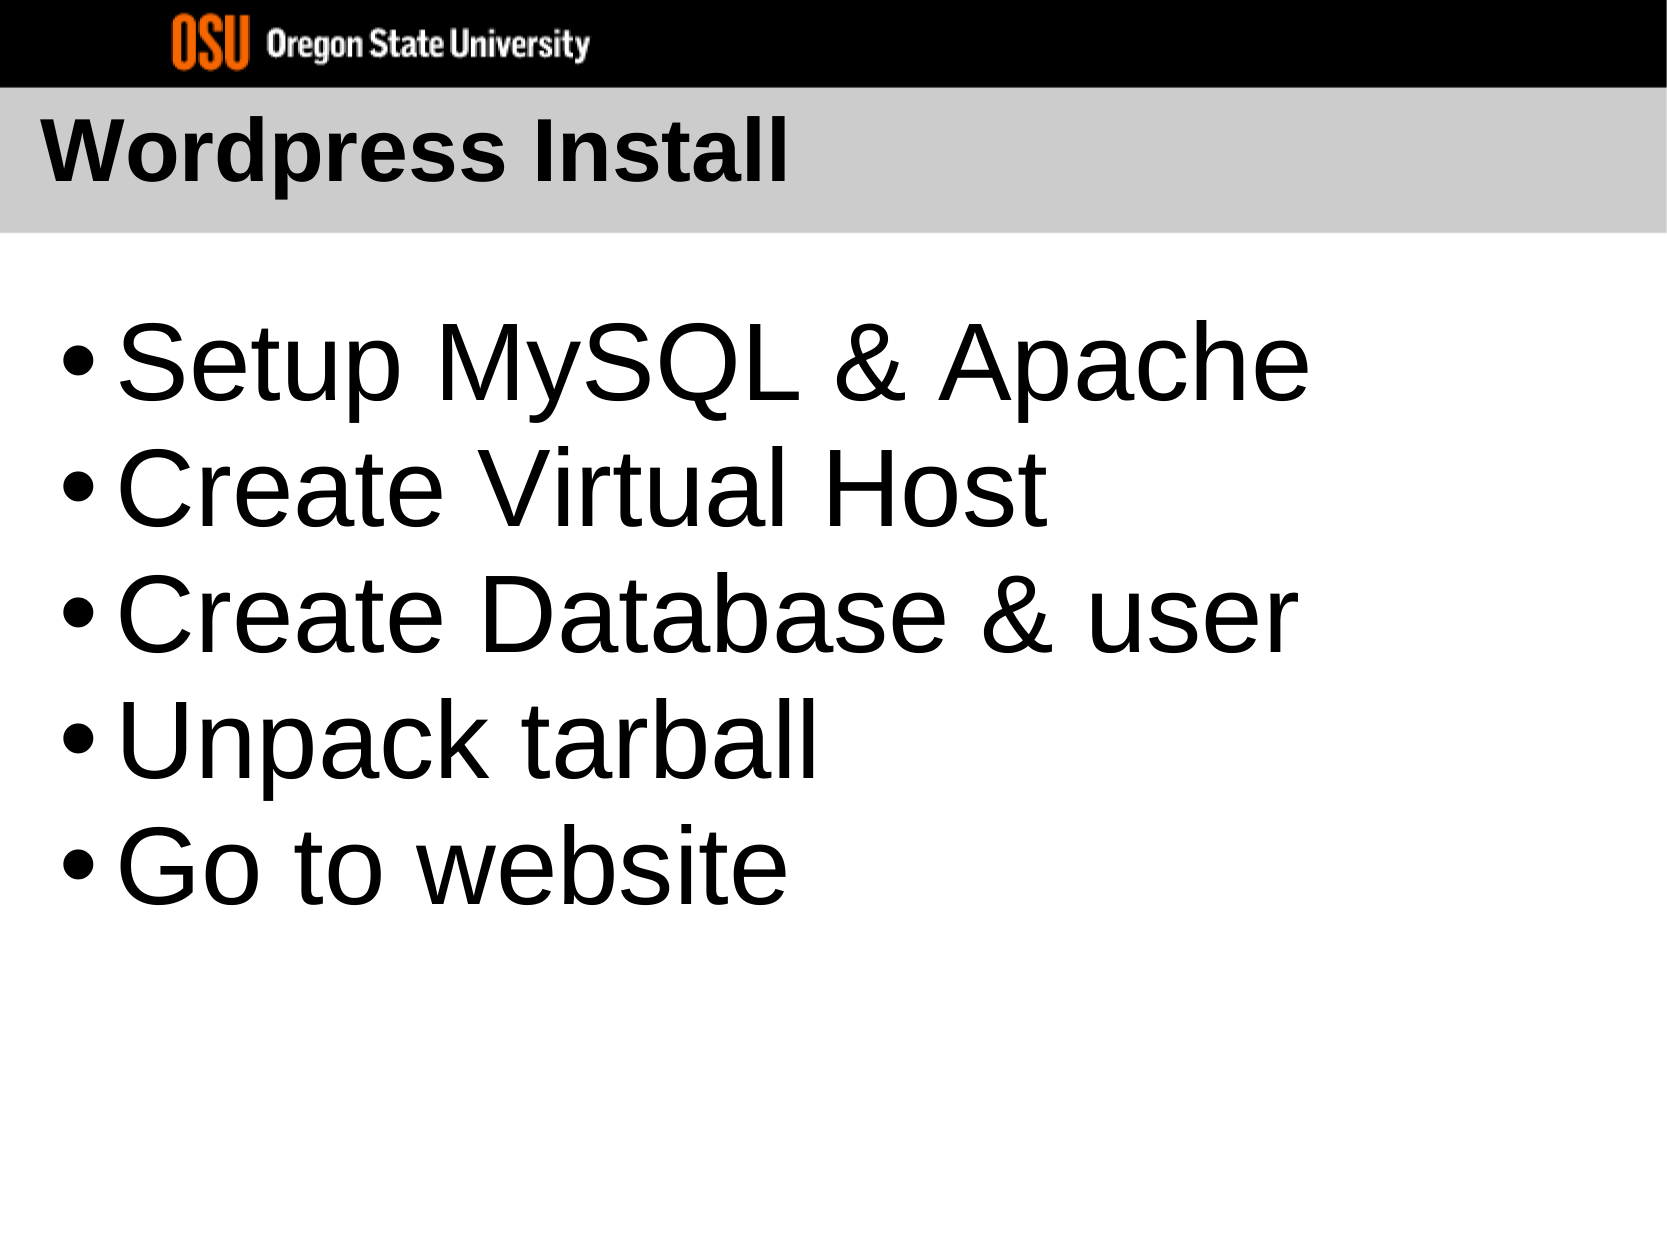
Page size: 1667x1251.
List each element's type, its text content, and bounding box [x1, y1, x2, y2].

title Wordpress Install [40, 99, 1625, 249]
list Setup MySQL & Apache Create Virtual Host Create Database & user Unpack tarball Go to website [40, 300, 1627, 1201]
picture [0, 0, 1667, 1251]
